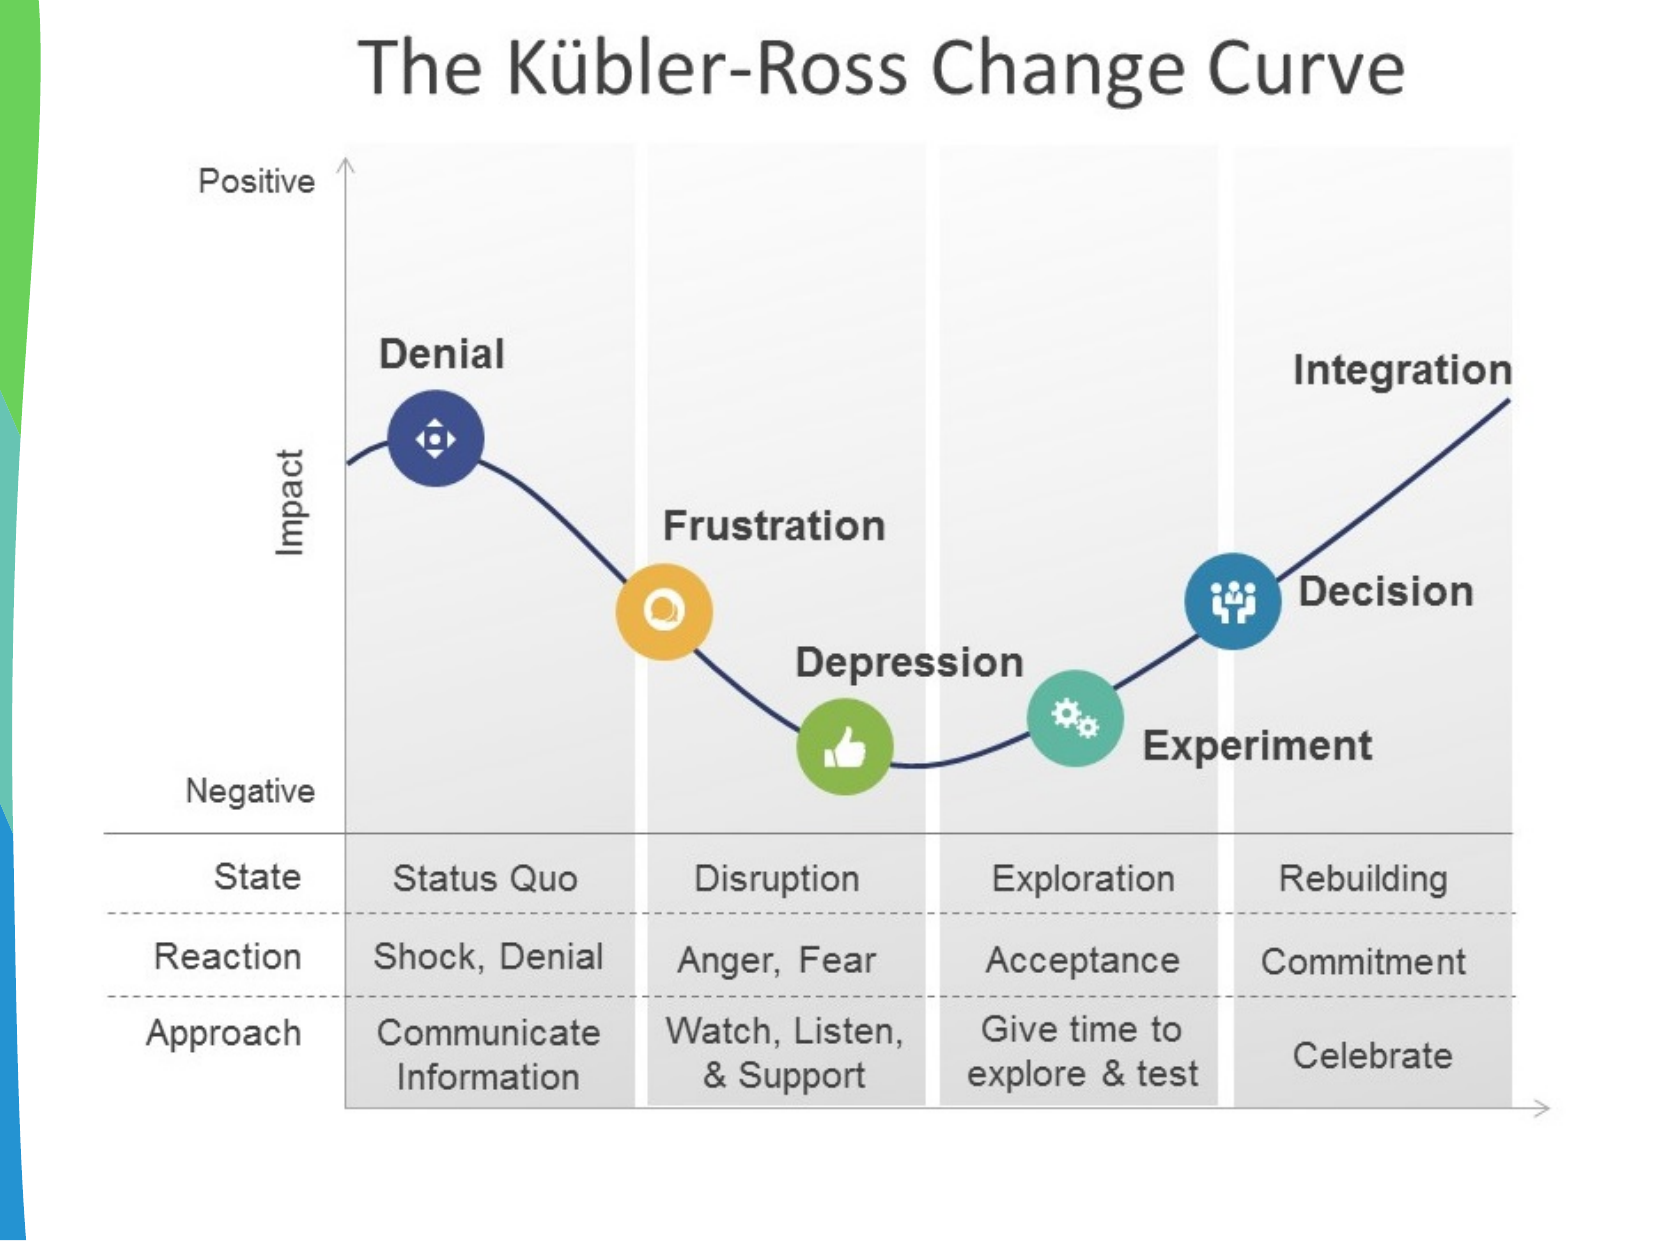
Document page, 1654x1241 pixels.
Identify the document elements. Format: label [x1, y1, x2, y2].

picture [88, 7, 1571, 1152]
